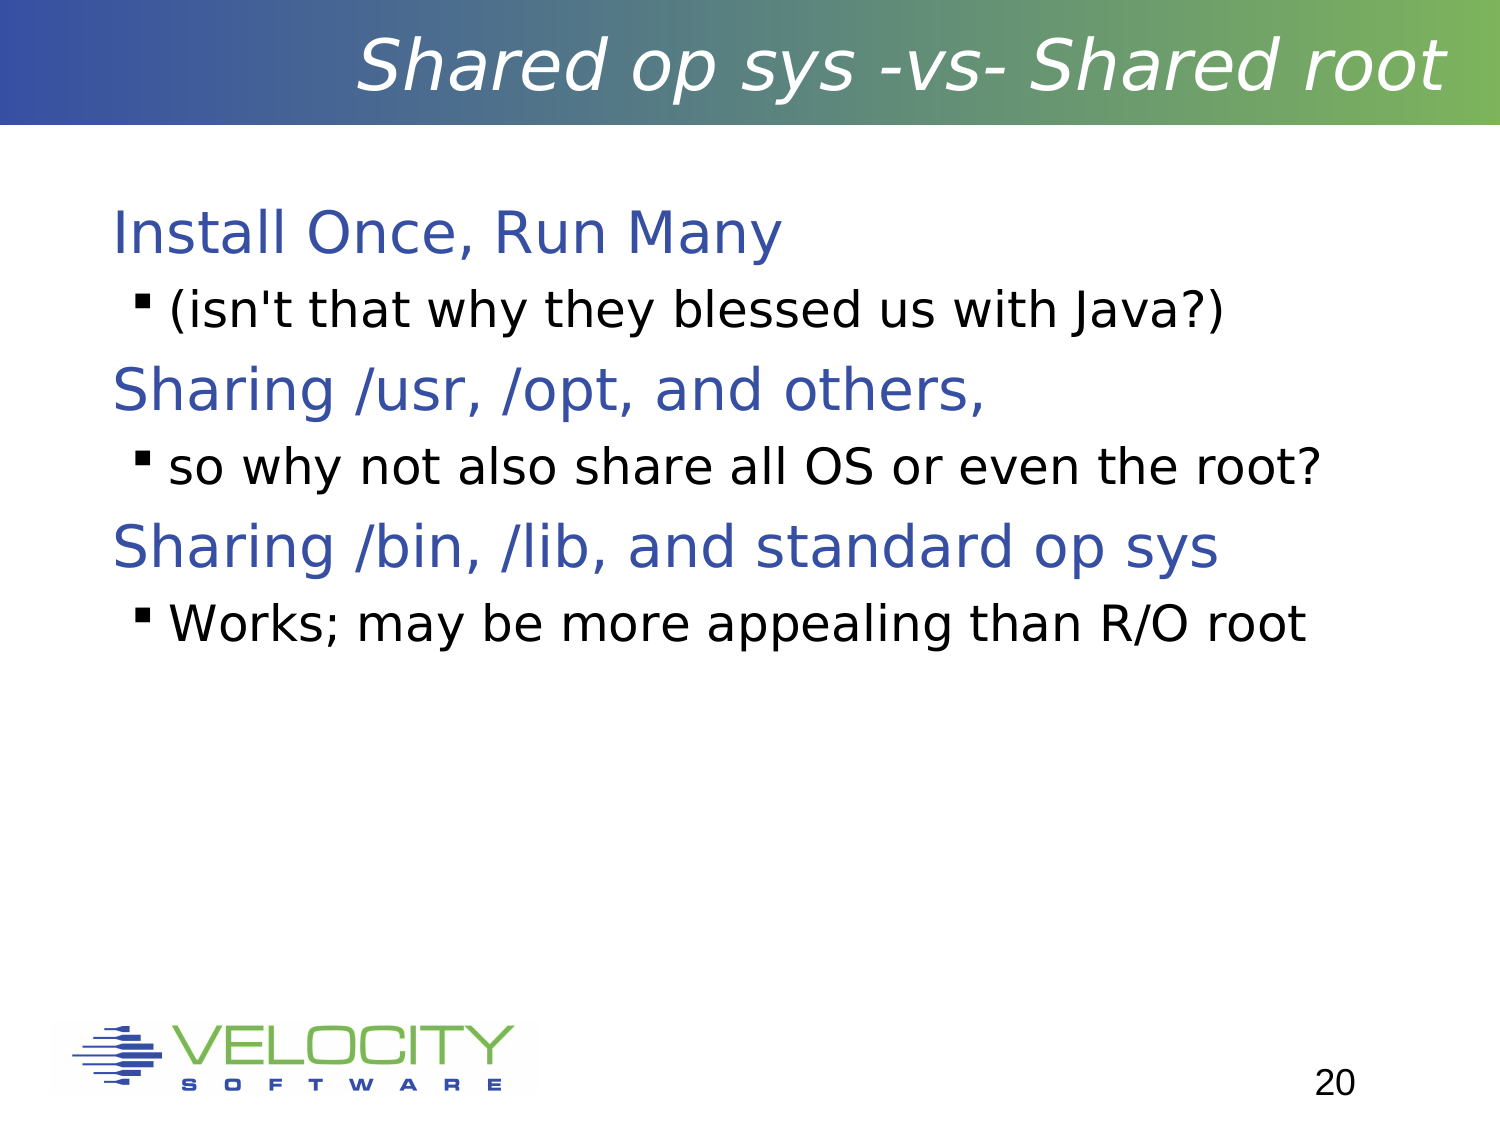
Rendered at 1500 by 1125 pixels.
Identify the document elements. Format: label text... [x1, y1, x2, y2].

picture [50, 1021, 538, 1094]
list Install Once, Run Many (isn't that why they blessed us with Java?) Sharing /usr, /opt, and others, so why not also share all OS or even the root? Sharing /bin, /lib, and standard op sys Works; may be more appealing than R/O root [70, 187, 1438, 988]
title Shared op sys -vs- Shared root [62, 12, 1463, 113]
